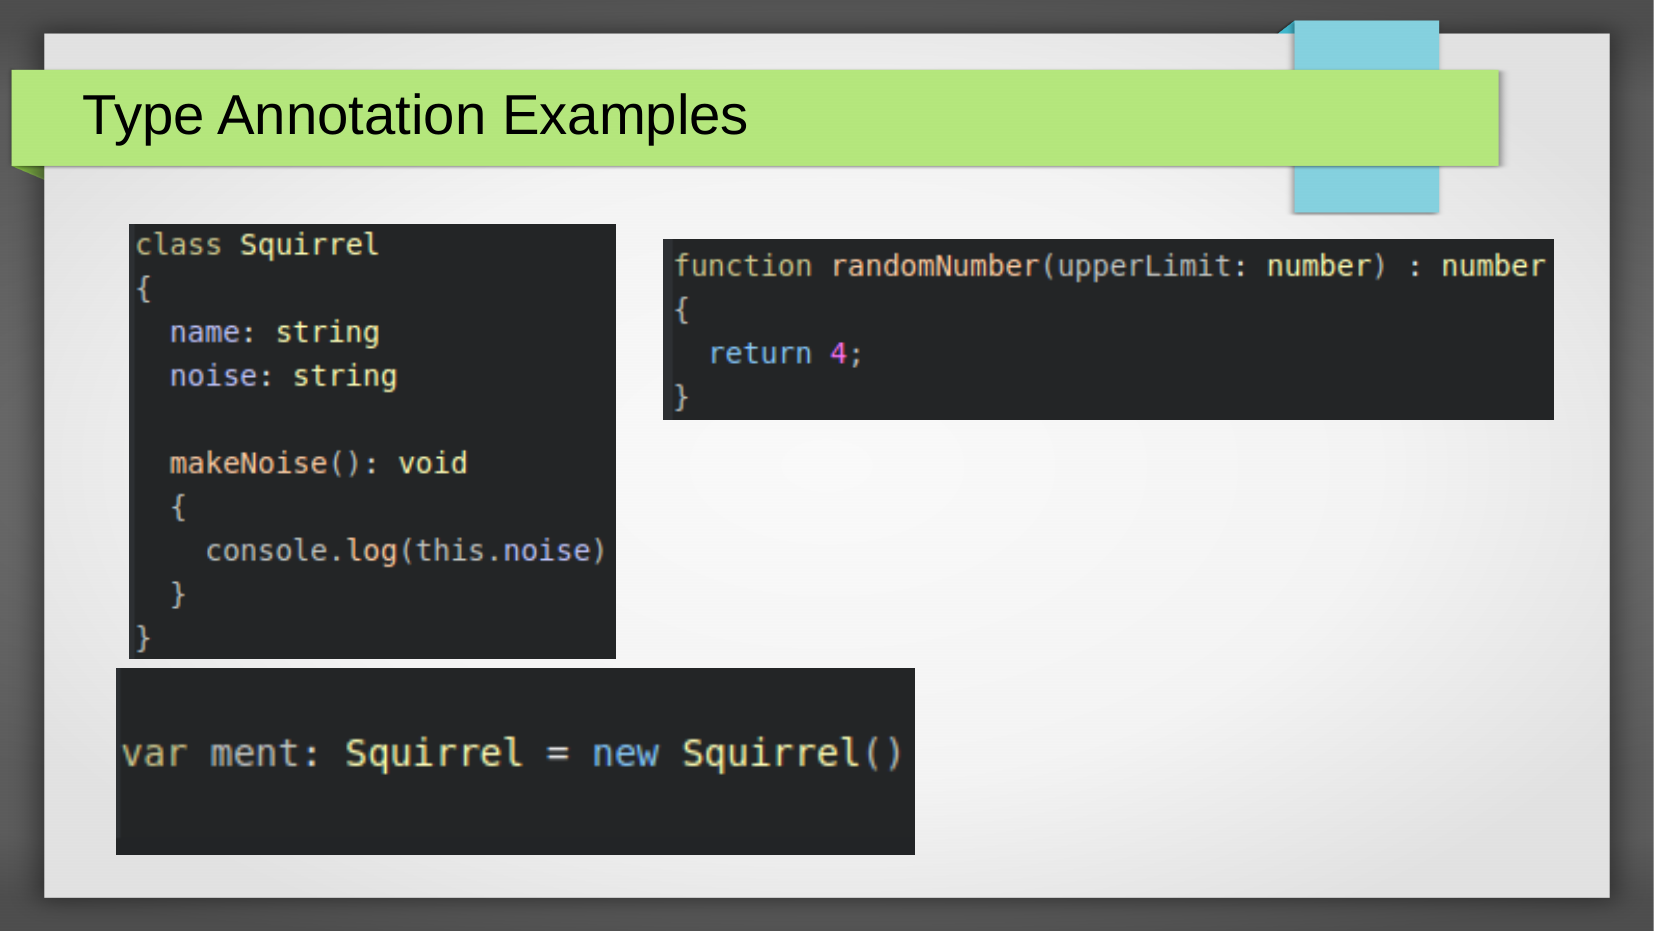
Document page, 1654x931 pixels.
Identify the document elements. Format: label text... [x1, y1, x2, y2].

title Type Annotation Examples [82, 70, 1264, 160]
picture [0, 0, 1654, 931]
